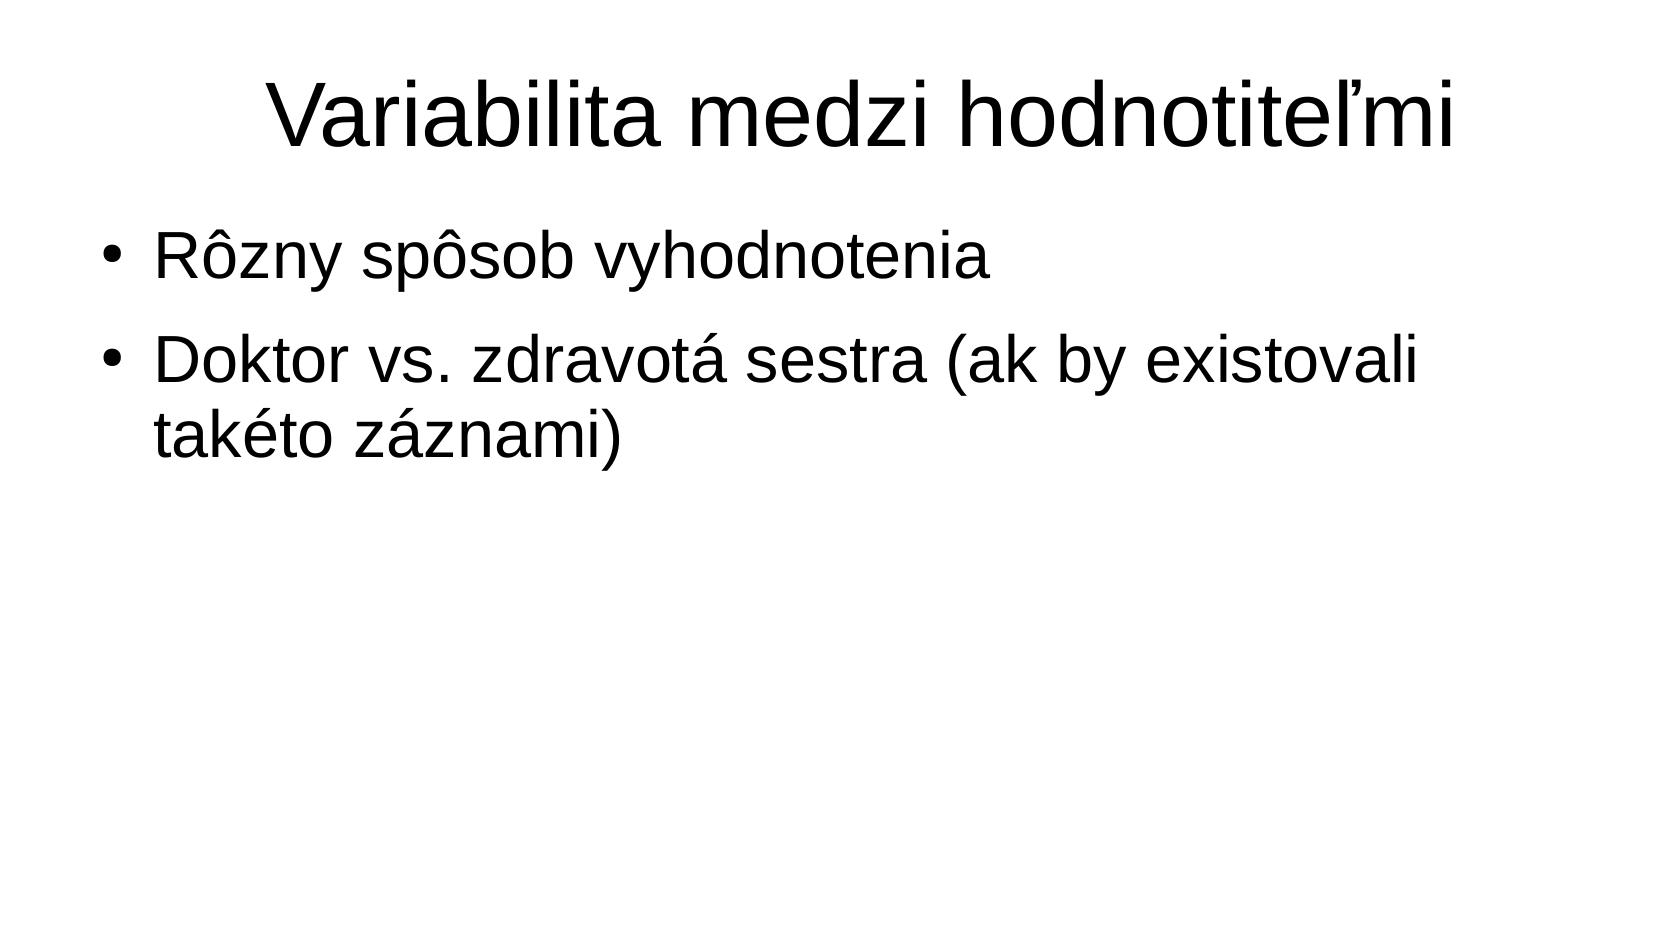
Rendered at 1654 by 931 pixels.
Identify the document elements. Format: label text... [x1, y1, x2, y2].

list Rôzny spôsob vyhodnotenia Doktor vs. zdravotá sestra (ak by existovali takéto záznami) [82, 217, 1571, 758]
title Variabilita medzi hodnotiteľmi [82, 37, 1571, 193]
